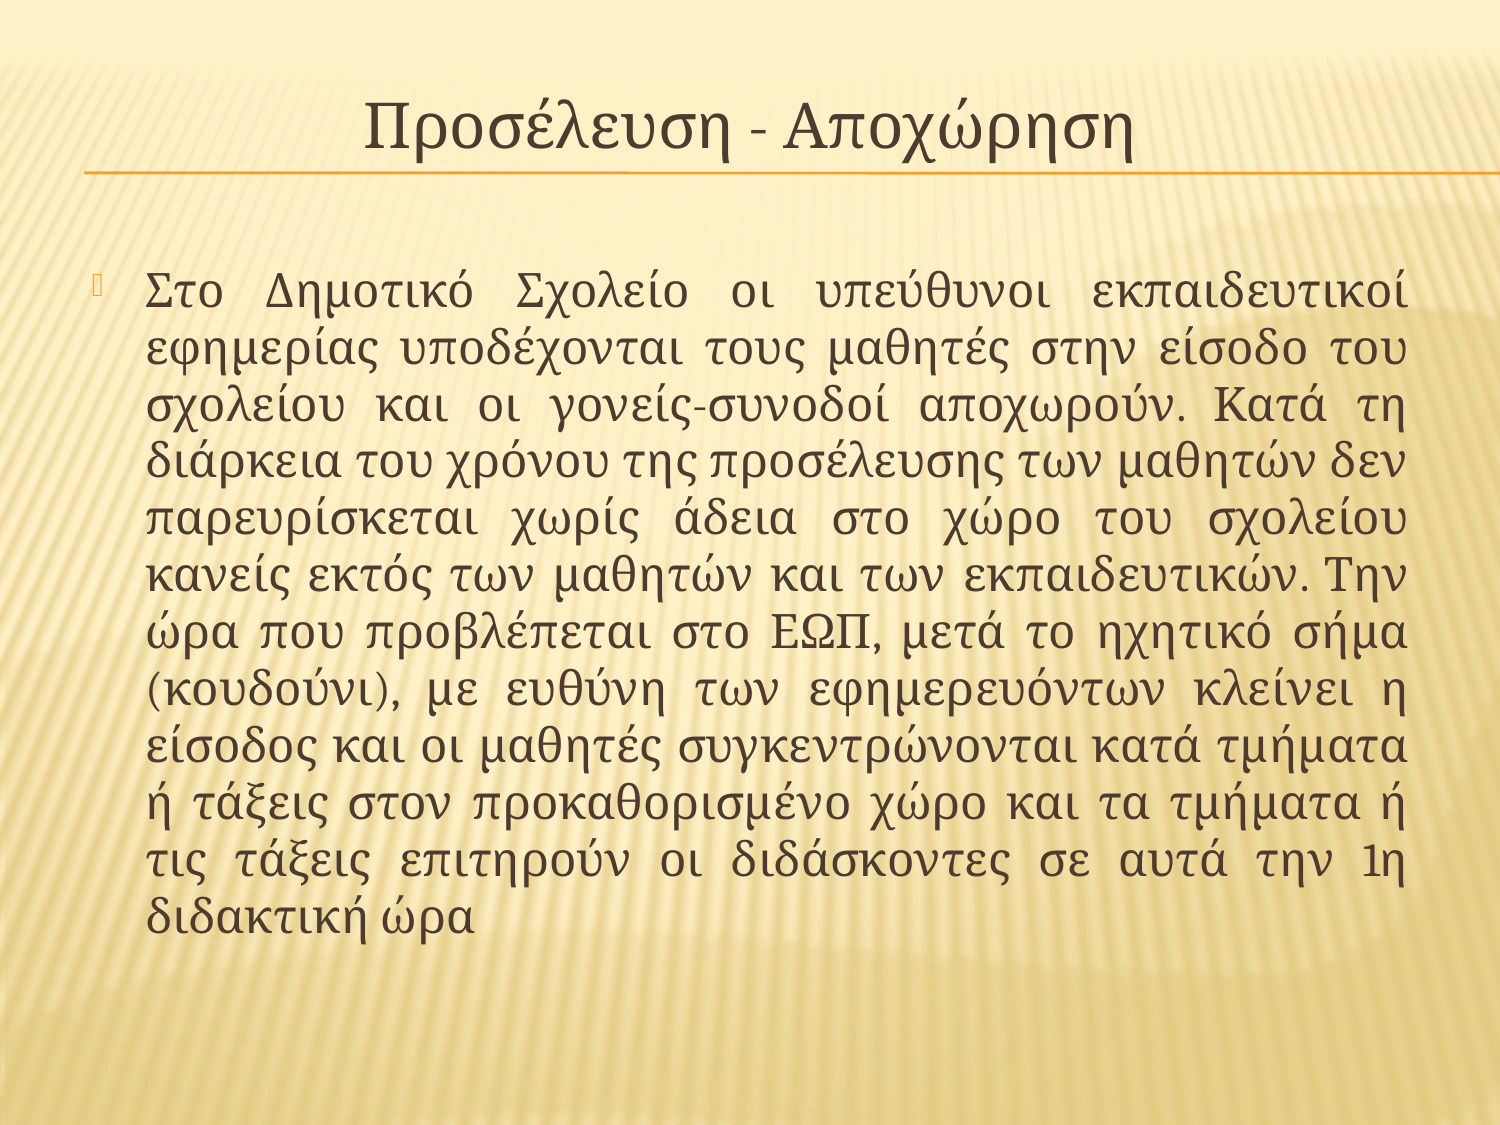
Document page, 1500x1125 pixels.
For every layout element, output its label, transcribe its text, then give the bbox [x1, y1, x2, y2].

list Προσέλευση - Αποχώρηση Στο Δημοτικό Σχολείο οι υπεύθυνοι εκπαιδευτικοί εφημερίας υποδέχονται τους μαθητές στην είσοδο του σχολείου και οι γονείς-συνοδοί αποχωρούν. Κατά τη διάρκεια του χρόνου της προσέλευσης των μαθητών δεν παρευρίσκεται χωρίς άδεια στο χώρο του σχολείου κανείς εκτός των μαθητών και των εκπαιδευτικών. Την ώρα που προβλέπεται στο ΕΩΠ, μετά το ηχητικό σήμα (κουδούνι), με ευθύνη των εφημερευόντων κλείνει η είσοδος και οι μαθητές συγκεντρώνονται κατά τμήματα ή τάξεις στον προκαθορισμένο χώρο και τα τμήματα ή τις τάξεις επιτηρούν οι διδάσκοντες σε αυτά την 1η διδακτική ώρα [76, 78, 1425, 964]
picture [0, 0, 1500, 1125]
